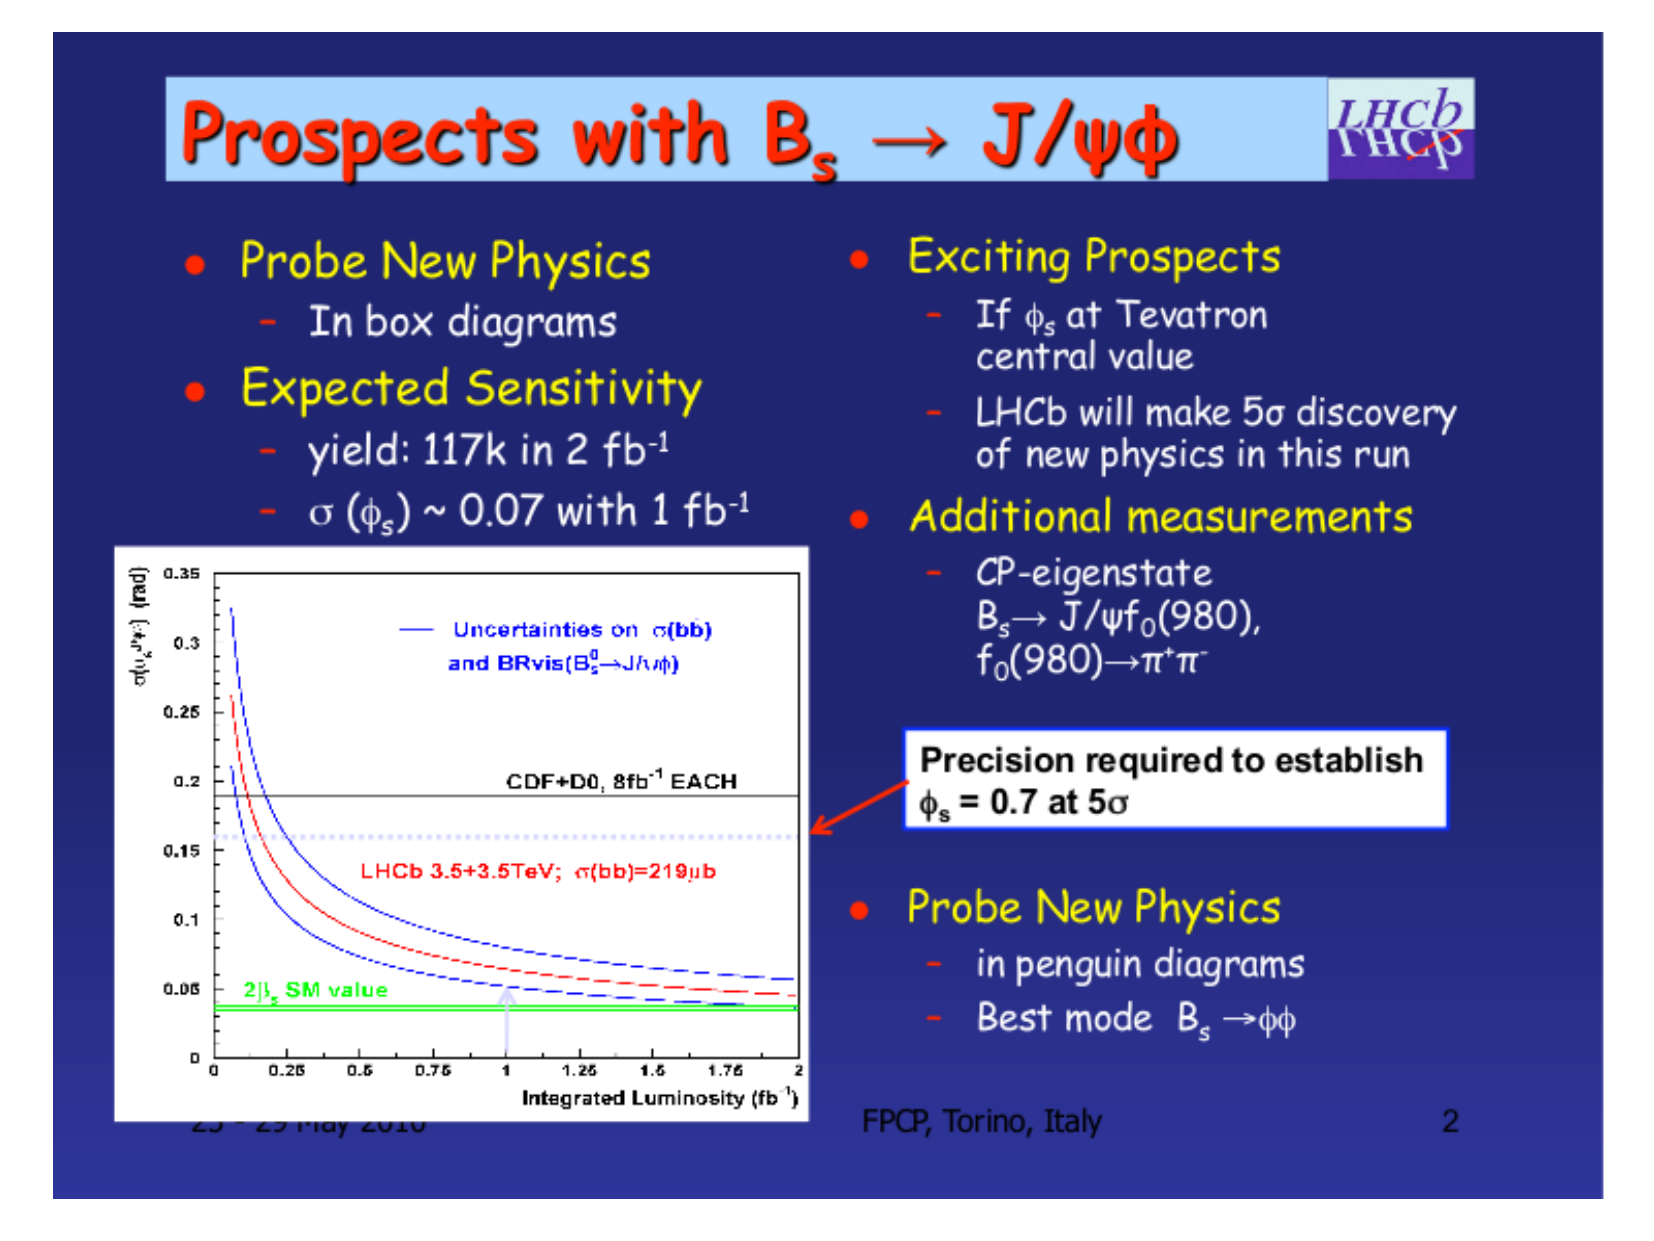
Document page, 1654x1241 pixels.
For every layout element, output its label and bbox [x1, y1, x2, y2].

picture [53, 32, 1608, 1199]
